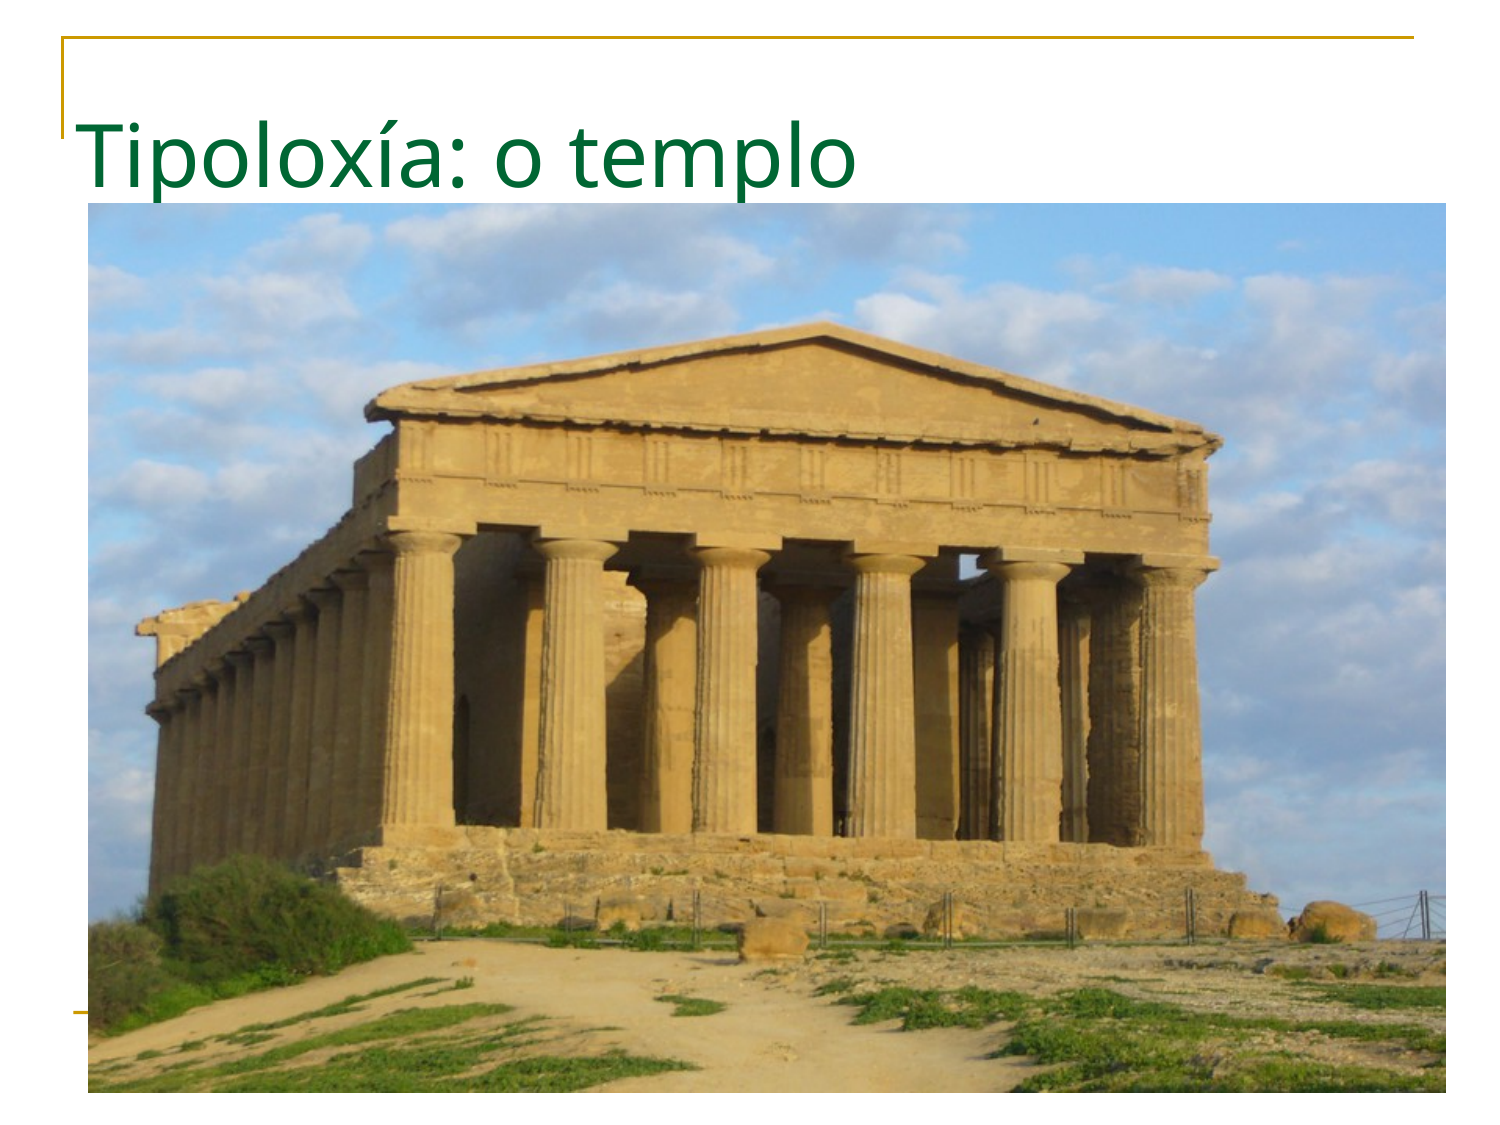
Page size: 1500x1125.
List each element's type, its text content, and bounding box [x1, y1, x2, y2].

picture [88, 203, 1446, 1093]
title Tipoloxía: o templo [75, 45, 1425, 272]
